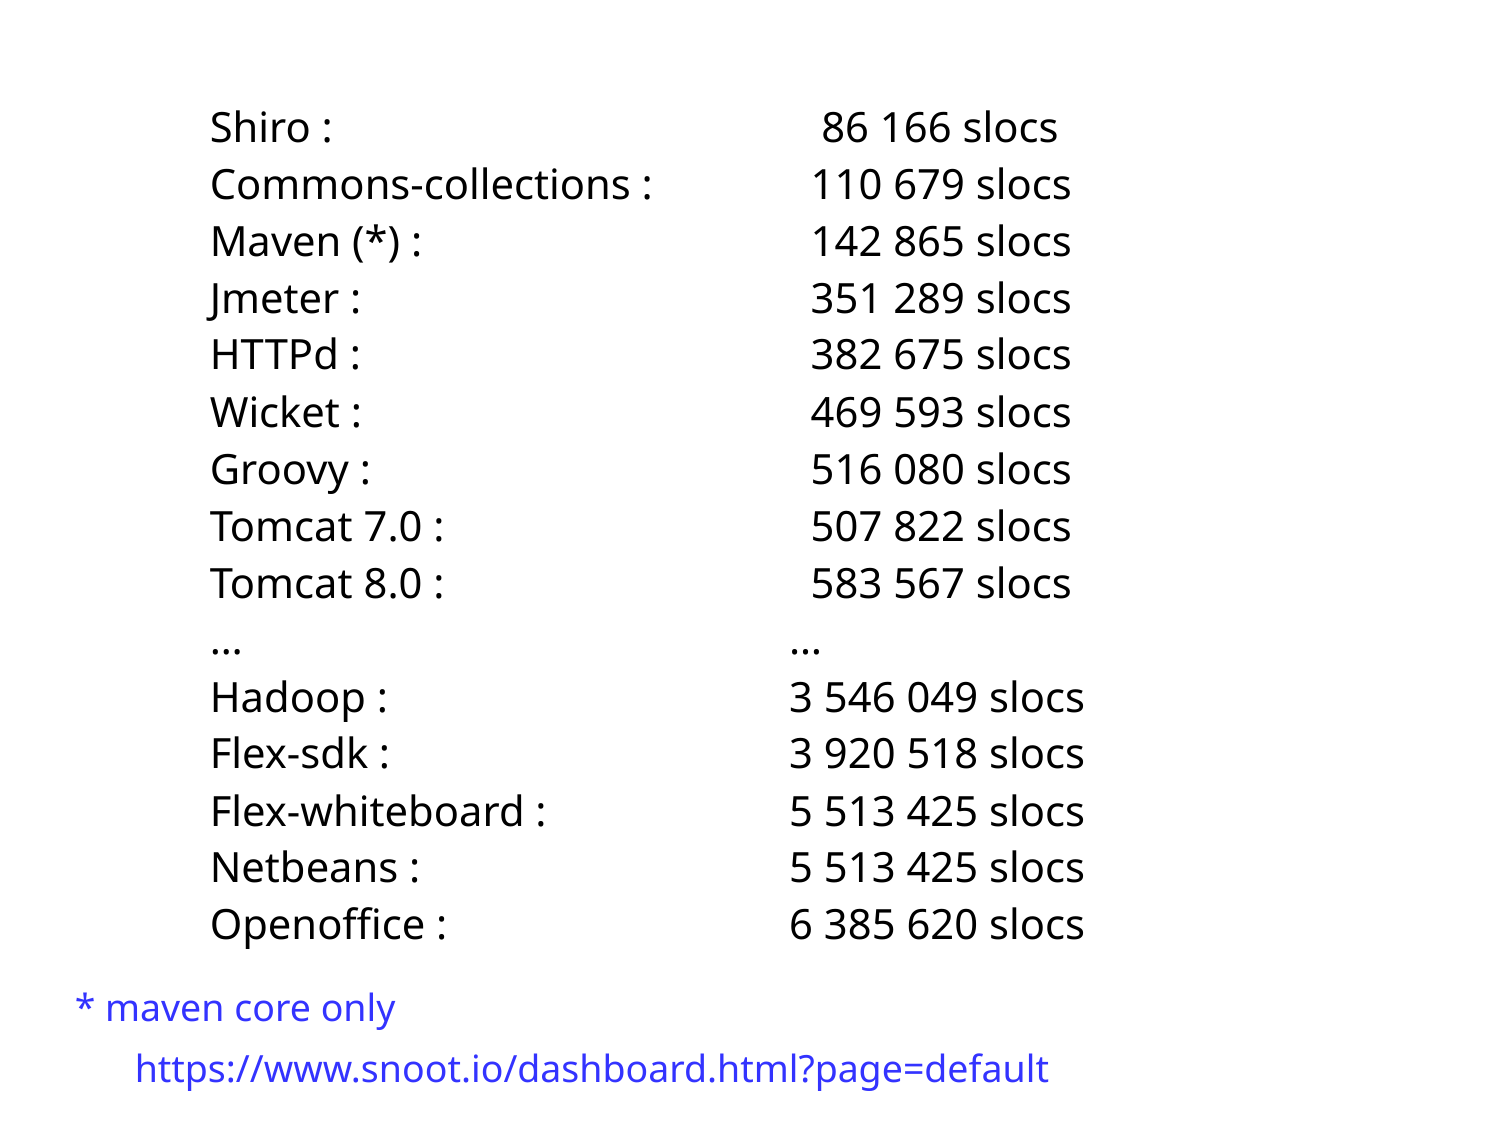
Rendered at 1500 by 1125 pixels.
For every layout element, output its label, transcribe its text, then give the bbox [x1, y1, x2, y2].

text_box https://www.snoot.io/dashboard.html?page=default [120, 1035, 1420, 1111]
text_box 86 166 slocs 110 679 slocs 142 865 slocs 351 289 slocs 382 675 slocs 469 593 slocs 516 080 slocs 507 822 slocs 583 567 slocs … 3 546 049 slocs 3 920 518 slocs 5 513 425 slocs 5 513 425 slocs 6 385 620 slocs [774, 90, 1500, 986]
text_box Shiro : Commons-collections : Maven (*) : Jmeter : HTTPd : Wicket : Groovy : Tomcat 7.0 : Tomcat 8.0 : … Hadoop : Flex-sdk : Flex-whiteboard : Netbeans : Openoffice : [195, 90, 780, 1035]
text_box * maven core only [60, 974, 490, 1037]
